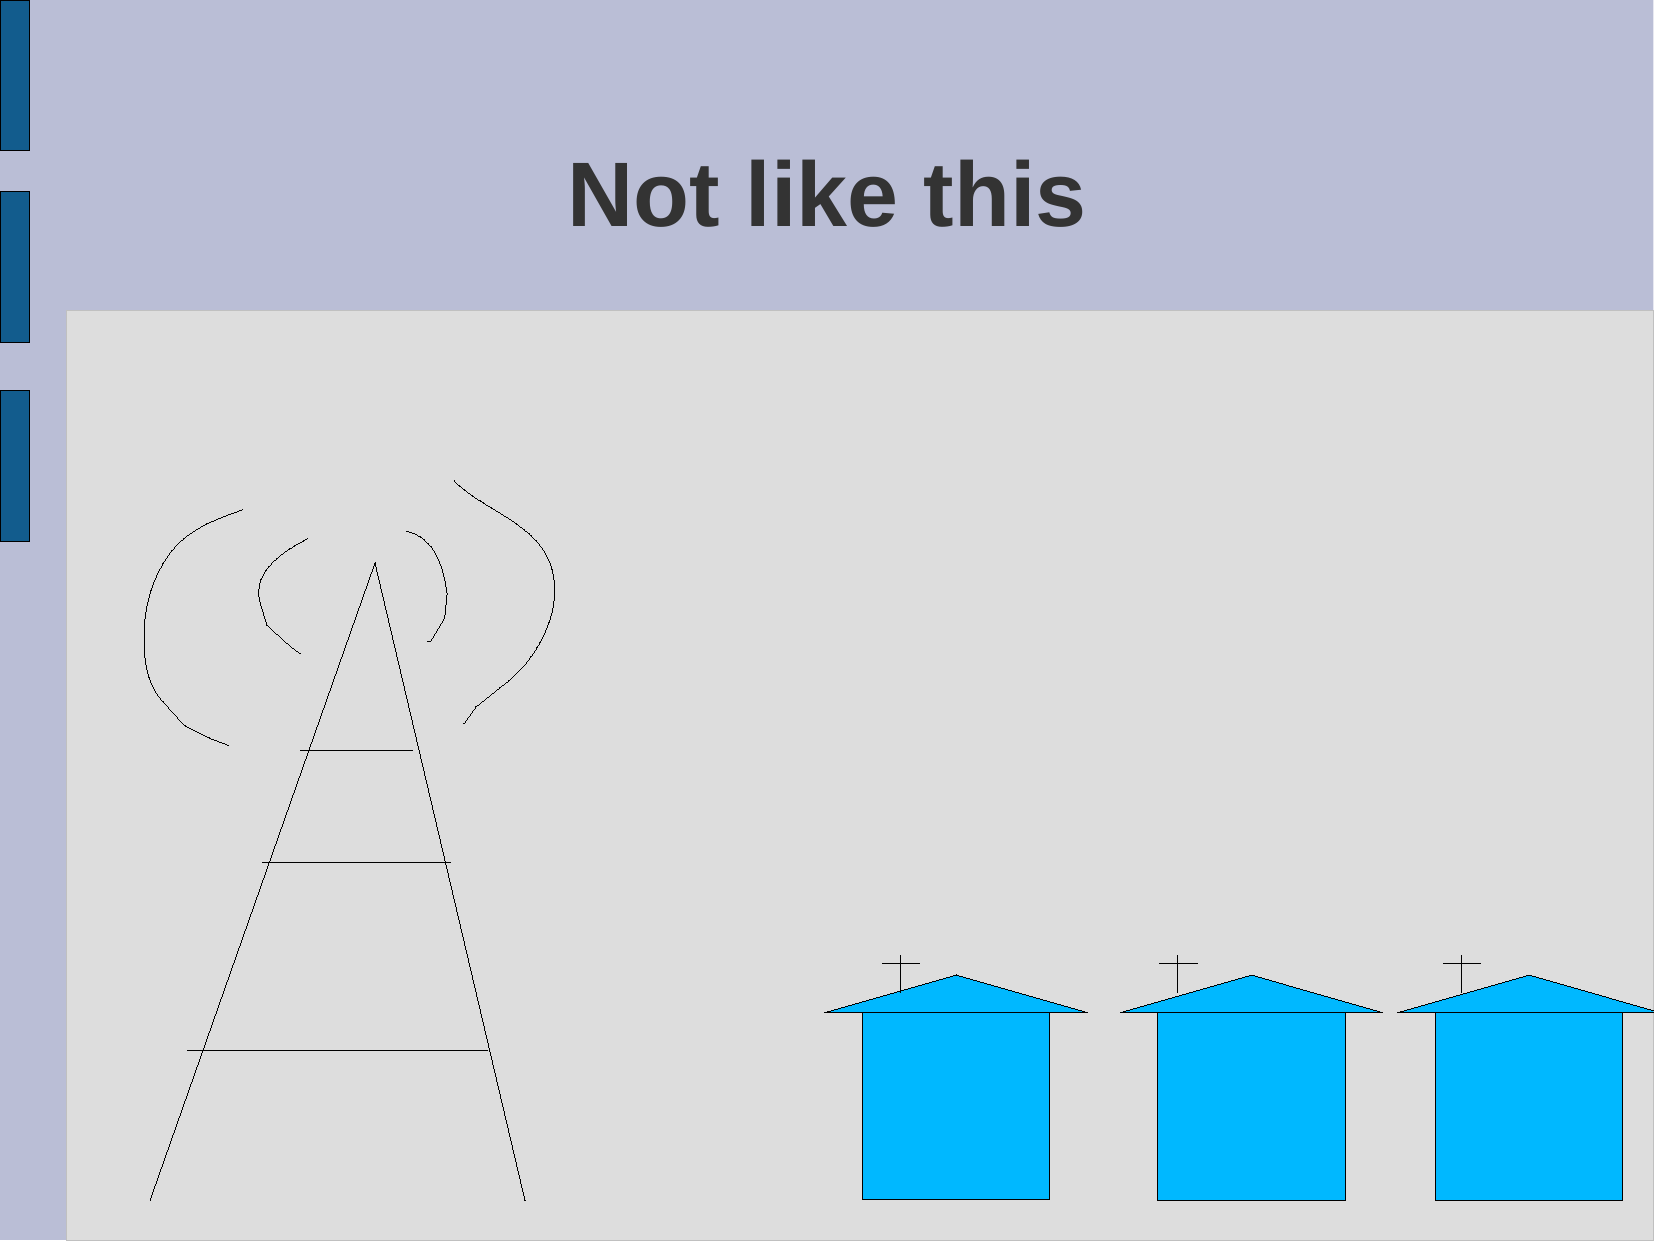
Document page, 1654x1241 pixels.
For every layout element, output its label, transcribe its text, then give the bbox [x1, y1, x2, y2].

text_box [1120, 975, 1383, 1201]
title Not like this [121, 91, 1534, 299]
text_box [824, 974, 1088, 1200]
text_box [1397, 975, 1654, 1201]
